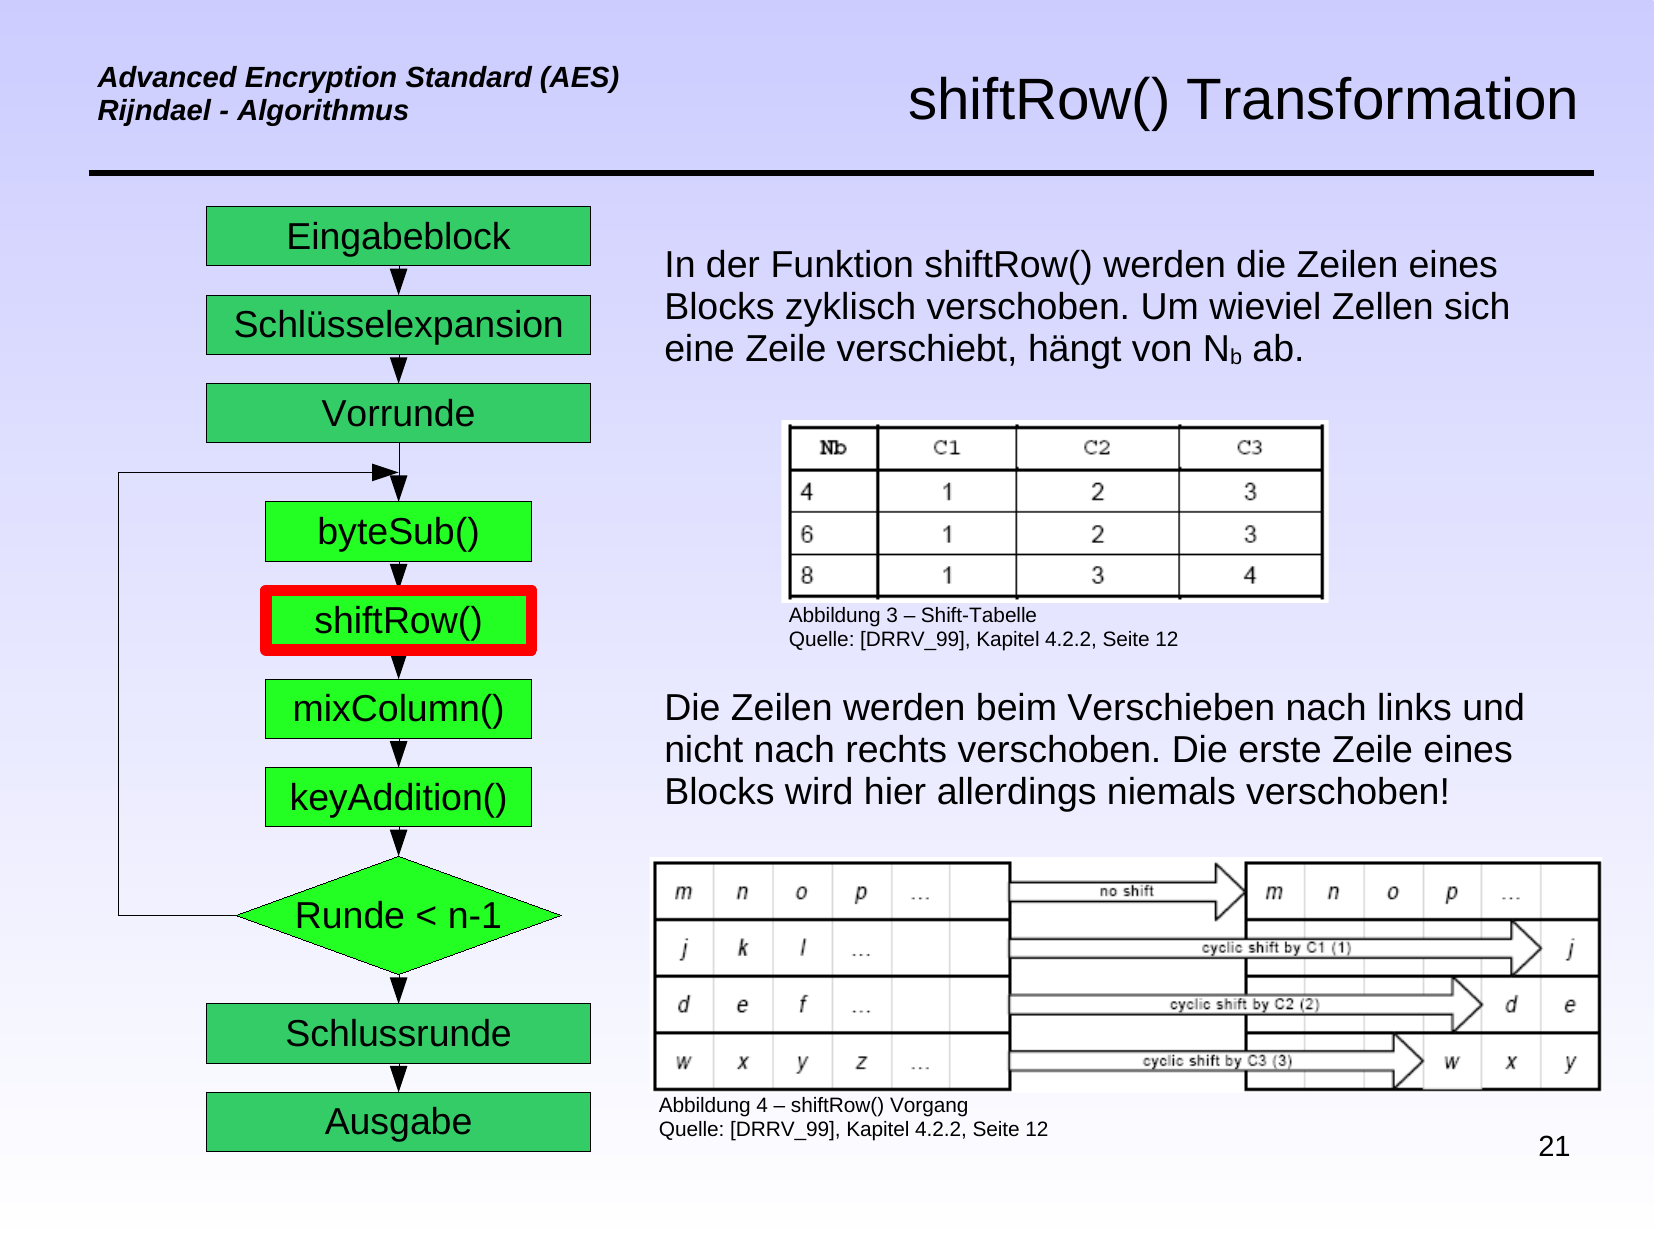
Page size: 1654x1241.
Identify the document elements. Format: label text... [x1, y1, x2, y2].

text_box [265, 590, 532, 650]
text_box shiftRow() Transformation [767, 59, 1595, 139]
text_box keyAddition() [265, 767, 532, 827]
text_box In der Funktion shiftRow() werden die Zeilen eines Blocks zyklisch verschoben. Um wieviel Zellen sich eine Zeile verschiebt, hängt von Nb ab. [649, 236, 1595, 390]
text_box Vorrunde [206, 383, 591, 443]
text_box byteSub() [265, 501, 532, 562]
text_box Ausgabe [206, 1092, 591, 1152]
text_box Schlussrunde [206, 1003, 591, 1064]
text_box Die Zeilen werden beim Verschieben nach links und nicht nach rechts verschoben. Die erste Zeile eines Blocks wird hier allerdings niemals verschoben! [649, 679, 1595, 821]
text_box Runde < n-1 [237, 856, 562, 975]
text_box Abbildung 3 – Shift-Tabelle Quelle: [DRRV_99], Kapitel 4.2.2, Seite 12 [774, 596, 1194, 658]
text_box Advanced Encryption Standard (AES) Rijndael - Algorithmus [82, 29, 650, 159]
picture [649, 857, 1603, 1093]
text_box mixColumn() [265, 679, 532, 739]
text_box Abbildung 4 – shiftRow() Vorgang Quelle: [DRRV_99], Kapitel 4.2.2, Seite 12 [644, 1086, 1064, 1148]
picture [781, 420, 1329, 603]
text_box Schlüsselexpansion [206, 295, 591, 355]
text_box Eingabeblock [206, 206, 591, 266]
